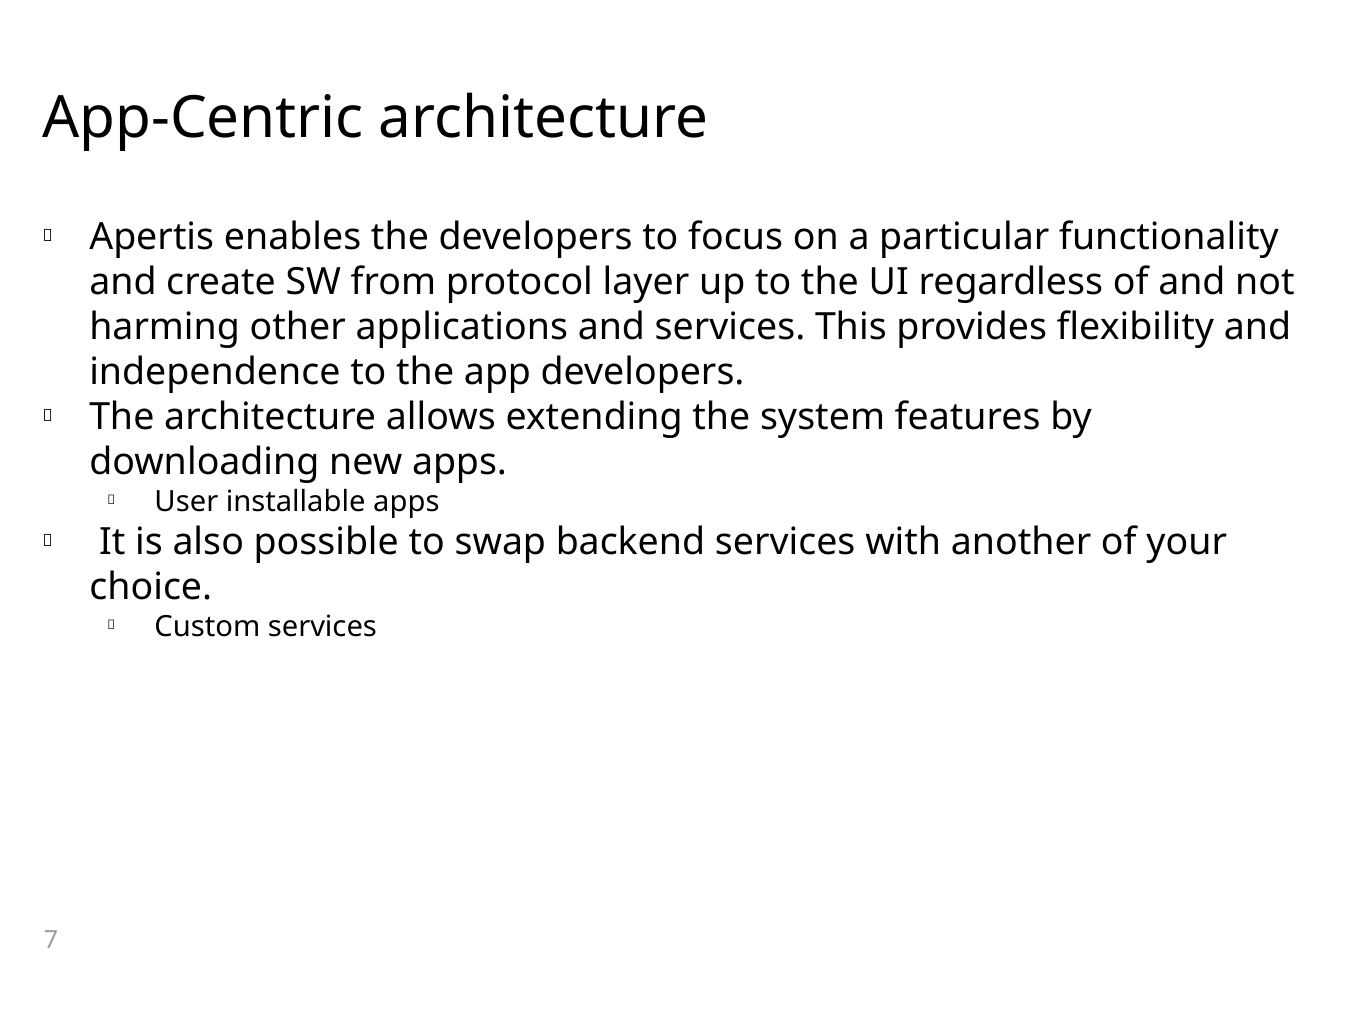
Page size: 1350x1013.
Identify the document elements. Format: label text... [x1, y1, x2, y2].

text_box Apertis enables the developers to focus on a particular functionality and create SW from protocol layer up to the UI regardless of and not harming other applications and services. This provides flexibility and independence to the app developers. The architecture allows extending the system features by downloading new apps. User installable apps It is also possible to swap backend services with another of your choice. Custom services [42, 212, 1303, 896]
text_box 7 [43, 923, 91, 991]
text_box App-Centric architecture [42, 42, 1055, 170]
